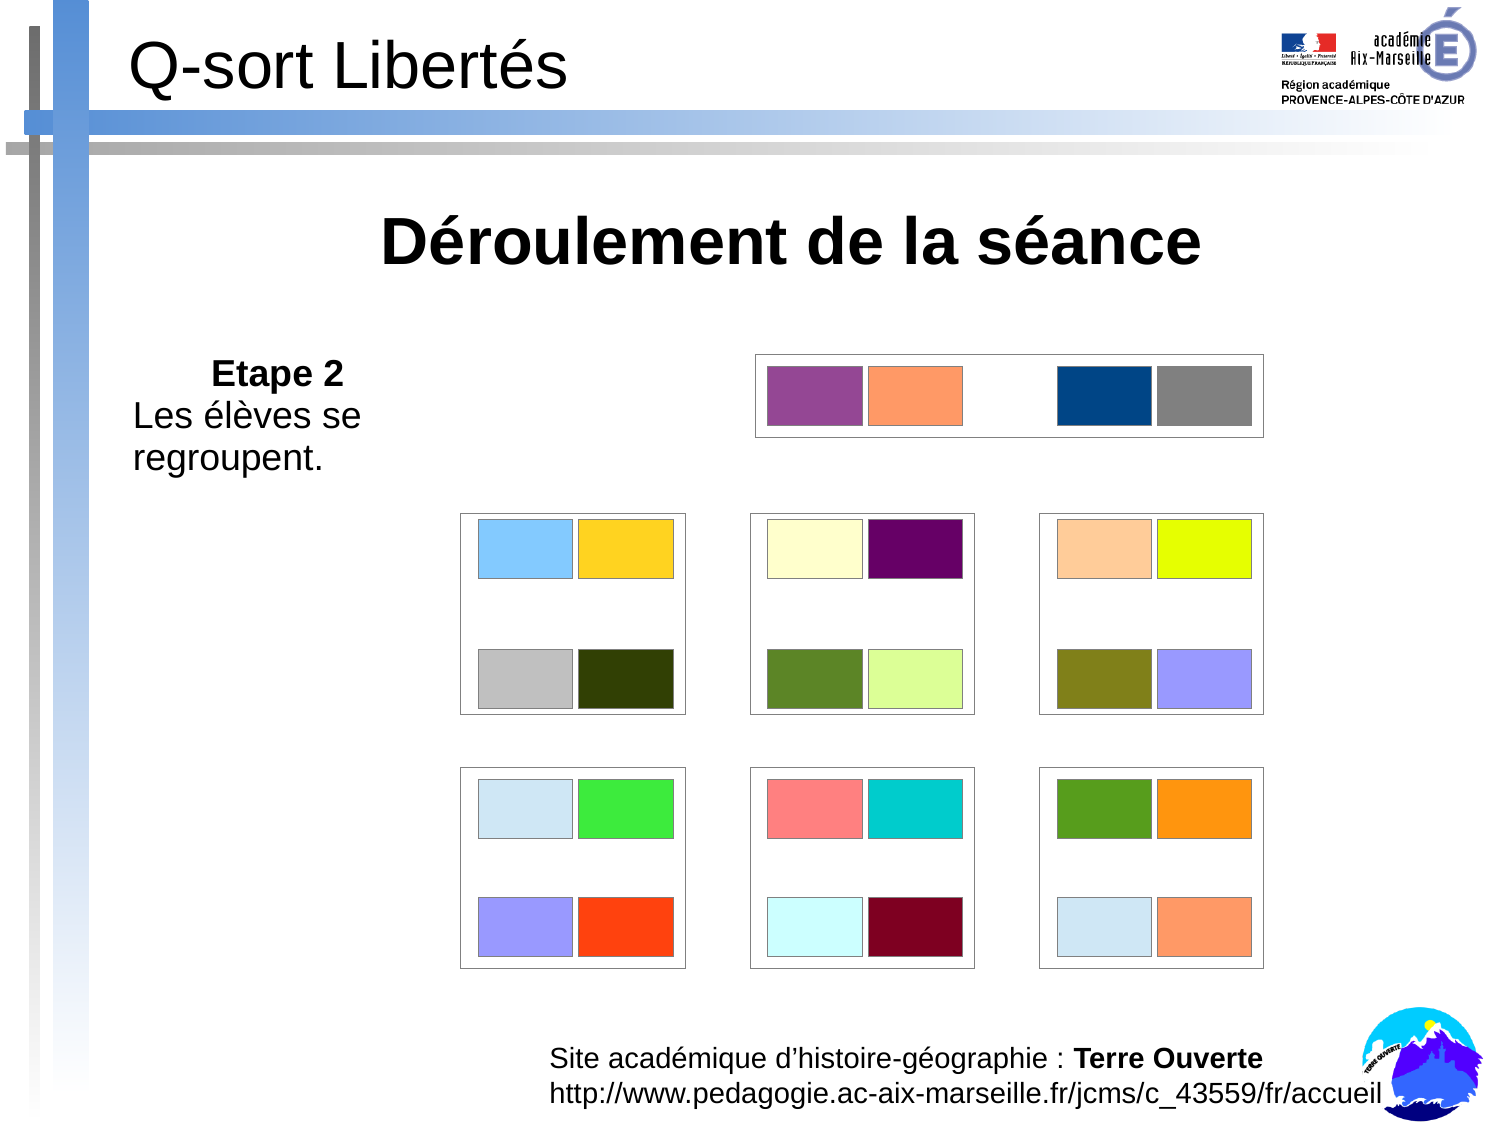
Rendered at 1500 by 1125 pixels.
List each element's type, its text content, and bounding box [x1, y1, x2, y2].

text_box Etape 2 Les élèves se regroupent. [118, 344, 438, 487]
text_box [1057, 649, 1152, 709]
text_box [1057, 897, 1152, 957]
text_box [1157, 519, 1252, 579]
picture [1269, 0, 1484, 114]
text_box [1057, 366, 1152, 426]
text_box [578, 779, 674, 839]
text_box [767, 366, 863, 426]
text_box [868, 366, 963, 426]
text_box [1057, 519, 1152, 579]
text_box [868, 519, 963, 579]
text_box [578, 519, 674, 579]
text_box [578, 897, 674, 957]
text_box [868, 897, 963, 957]
text_box [1157, 649, 1252, 709]
text_box [478, 897, 573, 957]
text_box [767, 779, 863, 839]
text_box [1157, 366, 1252, 426]
text_box [767, 897, 863, 957]
text_box Site académique d’histoire-géographie : Terre Ouverte http://www.pedagogie.ac-aix-marseille.fr/jcms/c_43559/fr/accueil [534, 1031, 1399, 1117]
text_box [1157, 897, 1252, 957]
text_box Q-sort Libertés [113, 14, 585, 110]
text_box [478, 649, 573, 709]
text_box [767, 649, 863, 709]
text_box [1157, 779, 1252, 839]
text_box [1057, 779, 1152, 839]
text_box [767, 519, 863, 579]
text_box [5, 0, 1454, 1121]
text_box [868, 779, 963, 839]
text_box [478, 519, 573, 579]
text_box [578, 649, 674, 709]
text_box Déroulement de la séance [100, 190, 1484, 286]
text_box [478, 779, 573, 839]
text_box [868, 649, 963, 709]
picture [1360, 1006, 1484, 1122]
